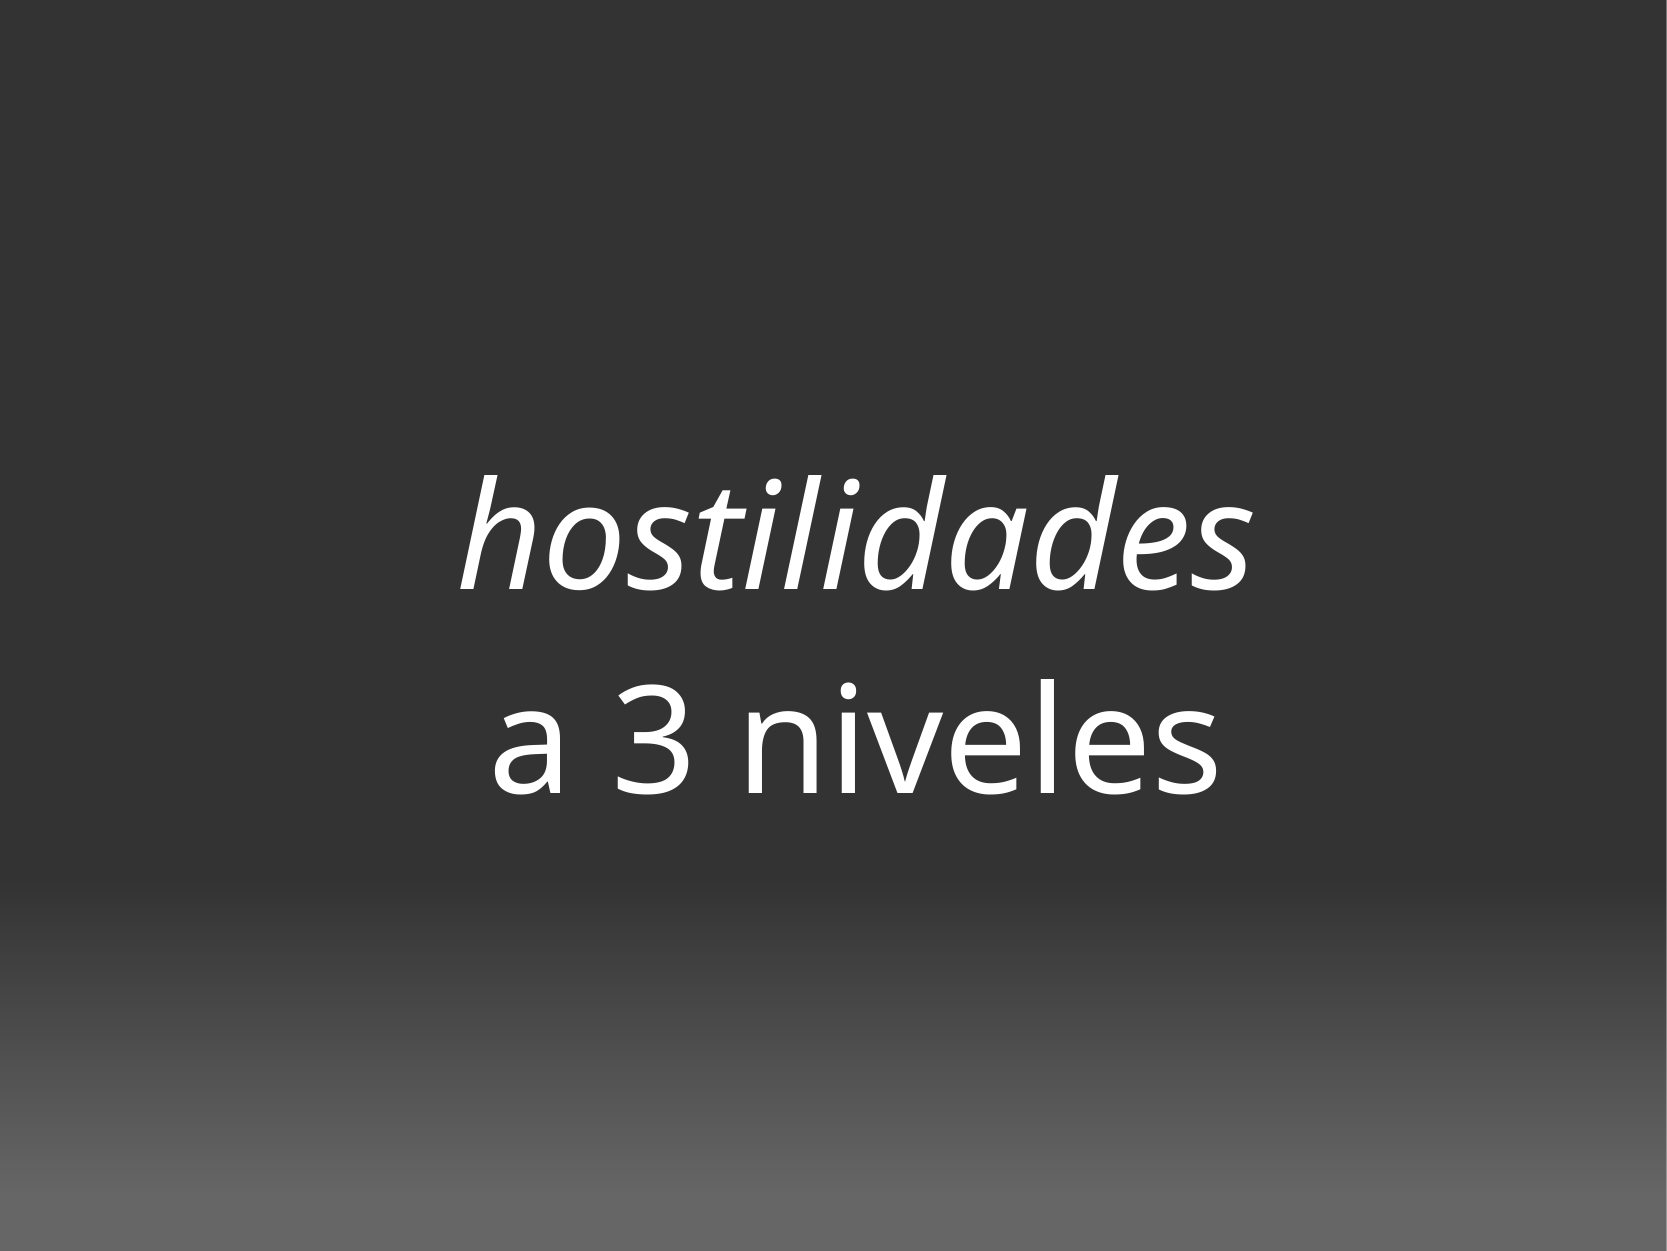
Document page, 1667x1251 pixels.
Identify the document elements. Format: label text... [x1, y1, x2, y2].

picture [0, 0, 1667, 1251]
title hostilidades a 3 niveles [59, 452, 1654, 815]
